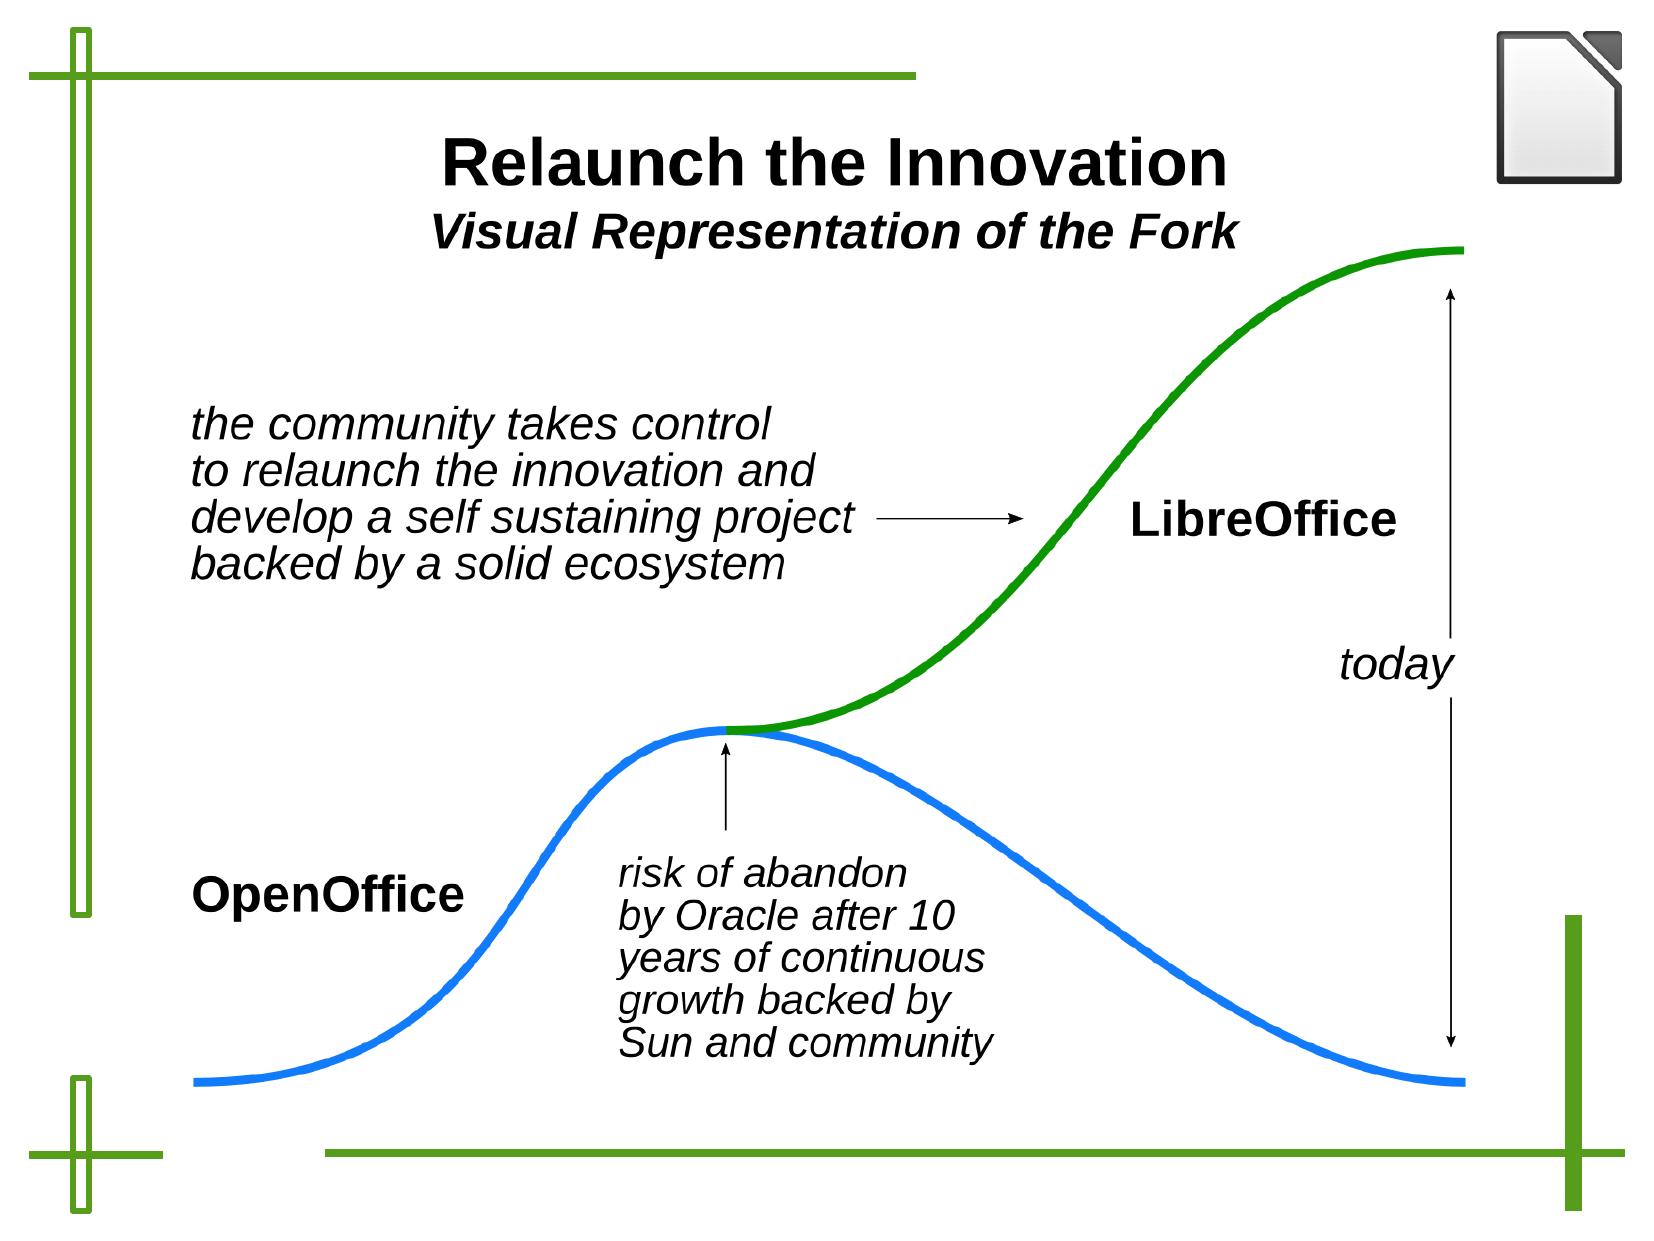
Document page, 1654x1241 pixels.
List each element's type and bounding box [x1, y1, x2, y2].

picture [152, 29, 1624, 1123]
